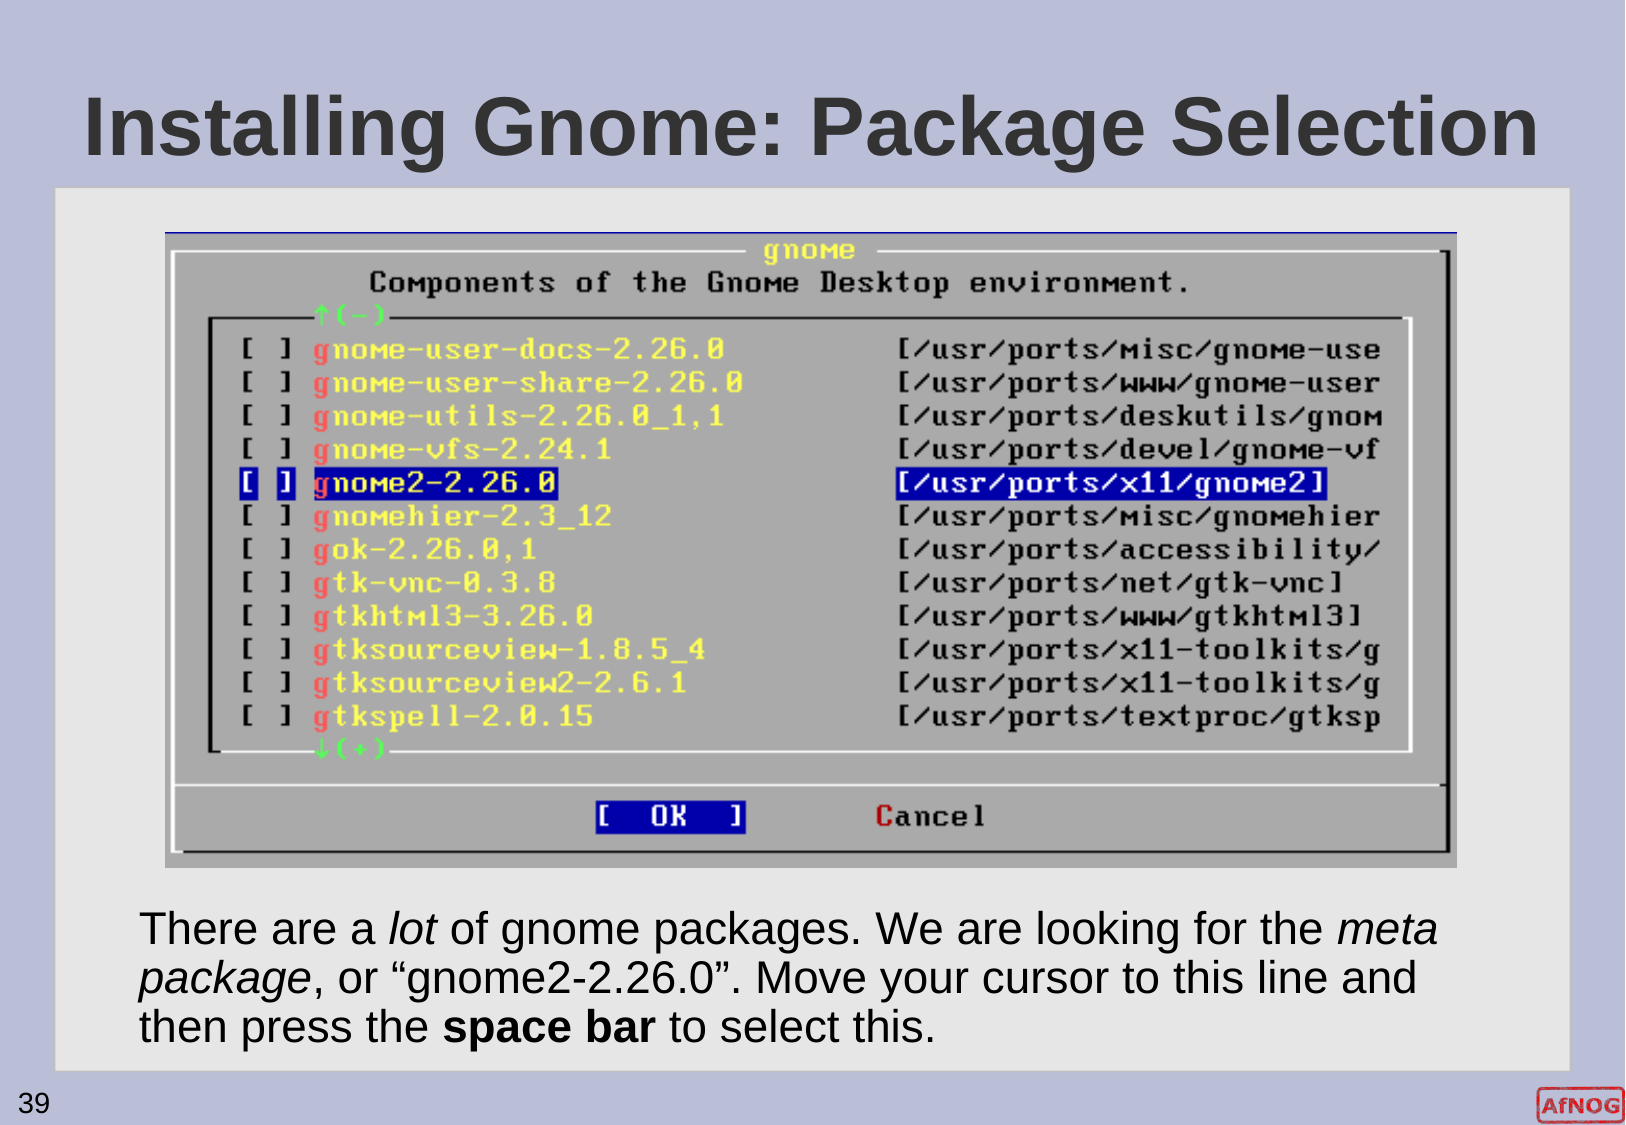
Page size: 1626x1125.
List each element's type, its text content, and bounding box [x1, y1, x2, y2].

picture [165, 232, 1457, 868]
text_box There are a lot of gnome packages. We are looking for the meta package, or “gnome2-2.26.0”. Move your cursor to this line and then press the space bar to select this. [124, 897, 1512, 1063]
picture [1535, 1085, 1626, 1125]
title Installing Gnome: Package Selection [54, 51, 1571, 207]
